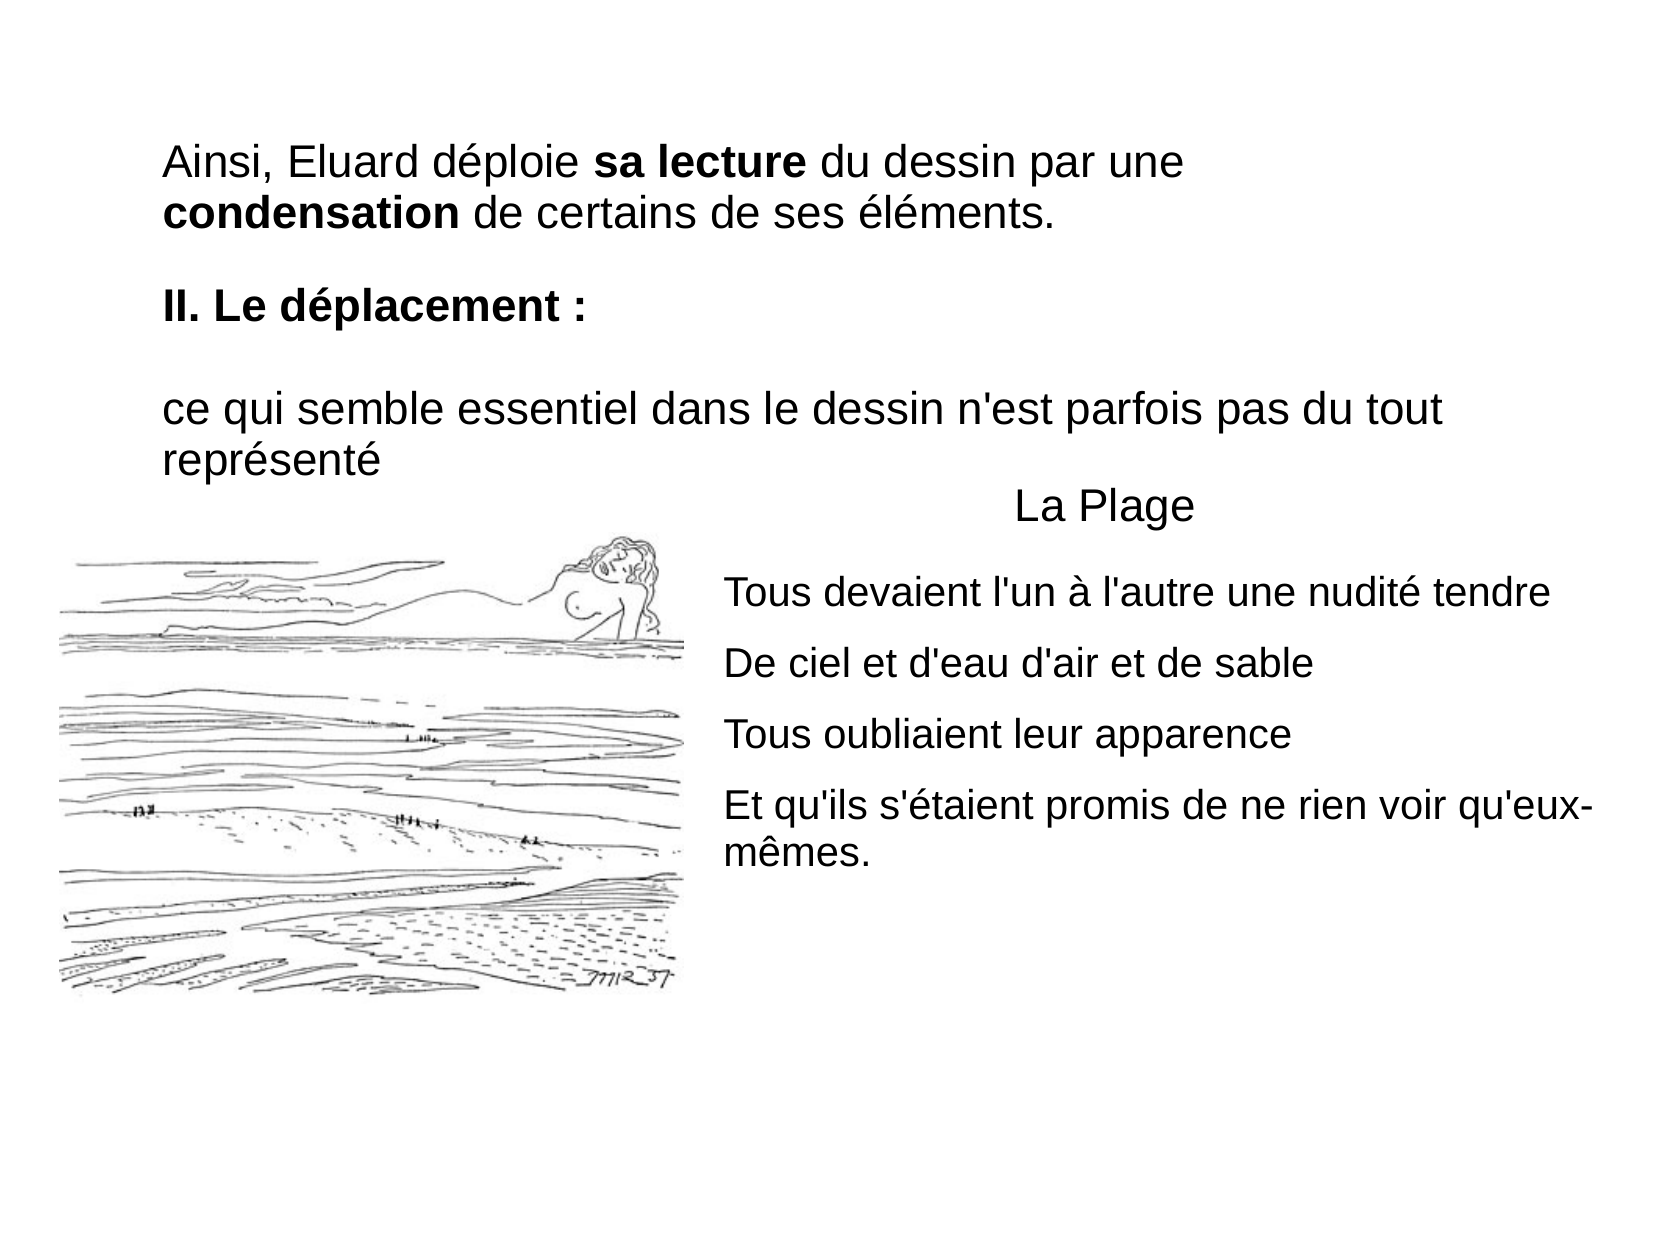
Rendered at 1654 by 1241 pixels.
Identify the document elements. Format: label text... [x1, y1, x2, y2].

text_box Tous devaient l'un à l'autre une nudité tendre De ciel et d'eau d'air et de sable Tous oubliaient leur apparence Et qu'ils s'étaient promis de ne rien voir qu'eux-mêmes. [708, 561, 1625, 942]
picture [59, 532, 684, 1004]
text_box Ainsi, Eluard déploie sa lecture du dessin par une condensation de certains de ses éléments. II. Le déplacement : ce qui semble essentiel dans le dessin n'est parfois pas du tout représenté [147, 128, 1506, 680]
text_box La Plage [999, 472, 1211, 539]
